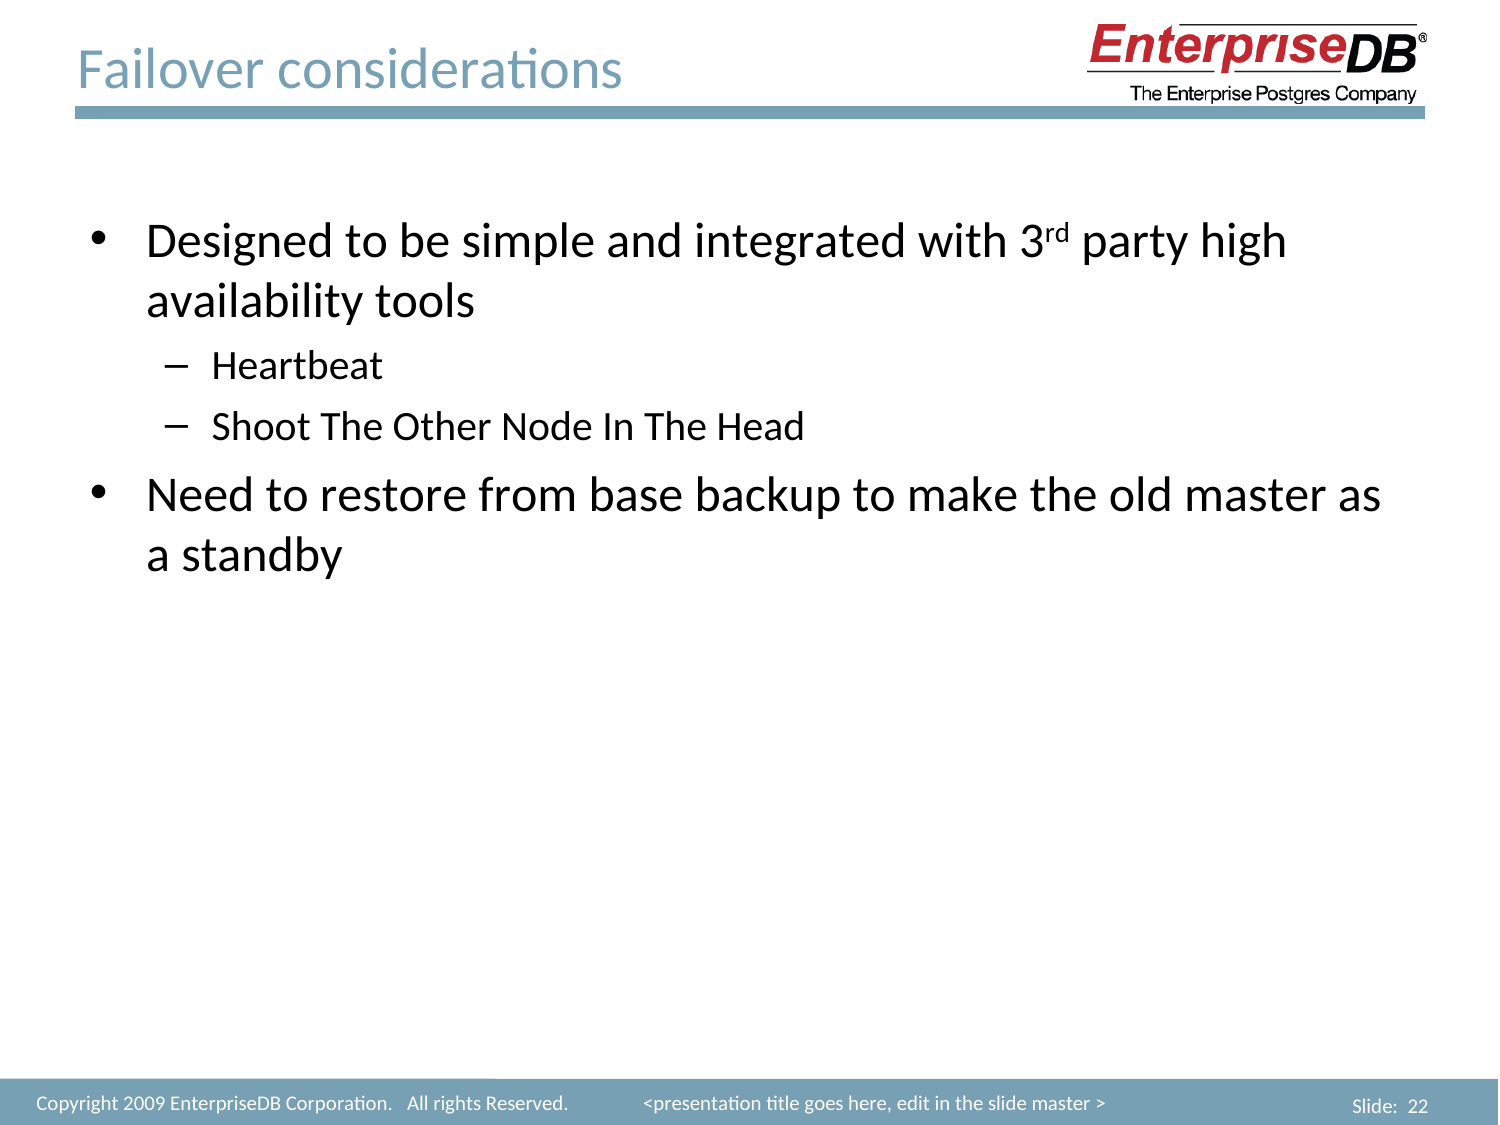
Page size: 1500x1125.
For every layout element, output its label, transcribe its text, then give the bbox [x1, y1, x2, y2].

picture [1088, 24, 1427, 104]
title Failover considerations [62, 12, 1088, 118]
list Designed to be simple and integrated with 3rd party high availability tools Heartbeat Shoot The Other Node In The Head Need to restore from base backup to make the old master as a standby [75, 200, 1426, 943]
